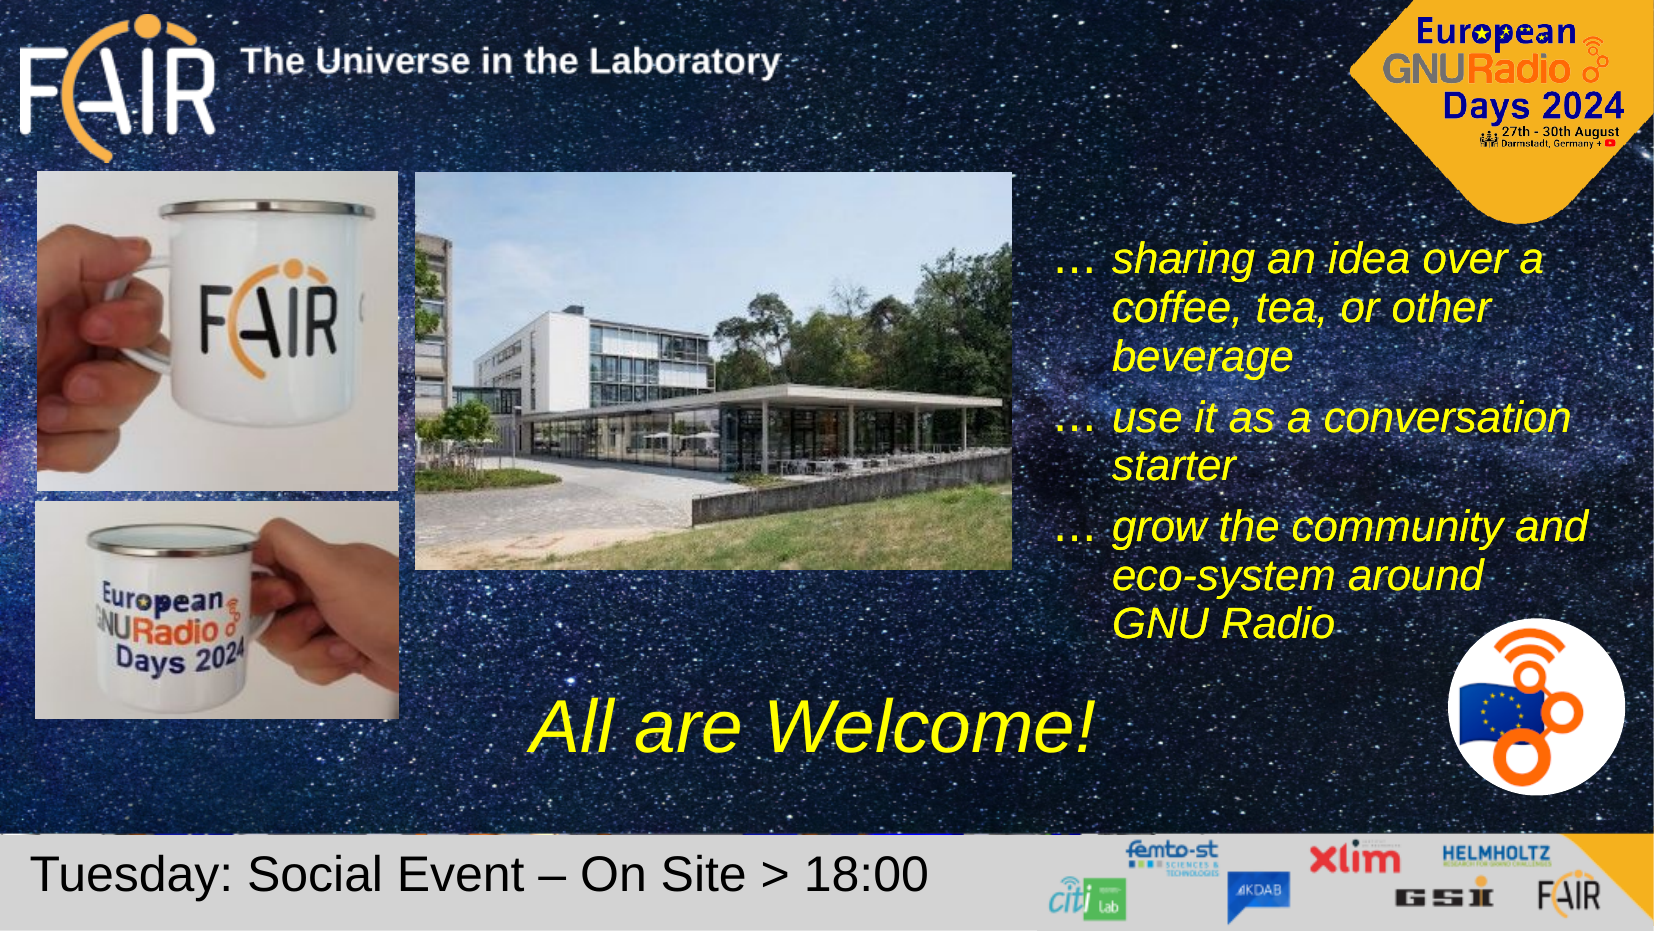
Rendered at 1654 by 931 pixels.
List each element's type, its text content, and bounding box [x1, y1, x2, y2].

title Tuesday: Social Event – On Site > 18:00 [29, 832, 1518, 917]
text_box All are Welcome! [516, 677, 1124, 776]
text_box sharing an idea over a coffee, tea, or other beverage use it as a conversation starter grow the community and eco-system around GNU Radio [1038, 227, 1644, 774]
text_box [1478, 774, 1595, 796]
picture [0, 0, 1654, 931]
